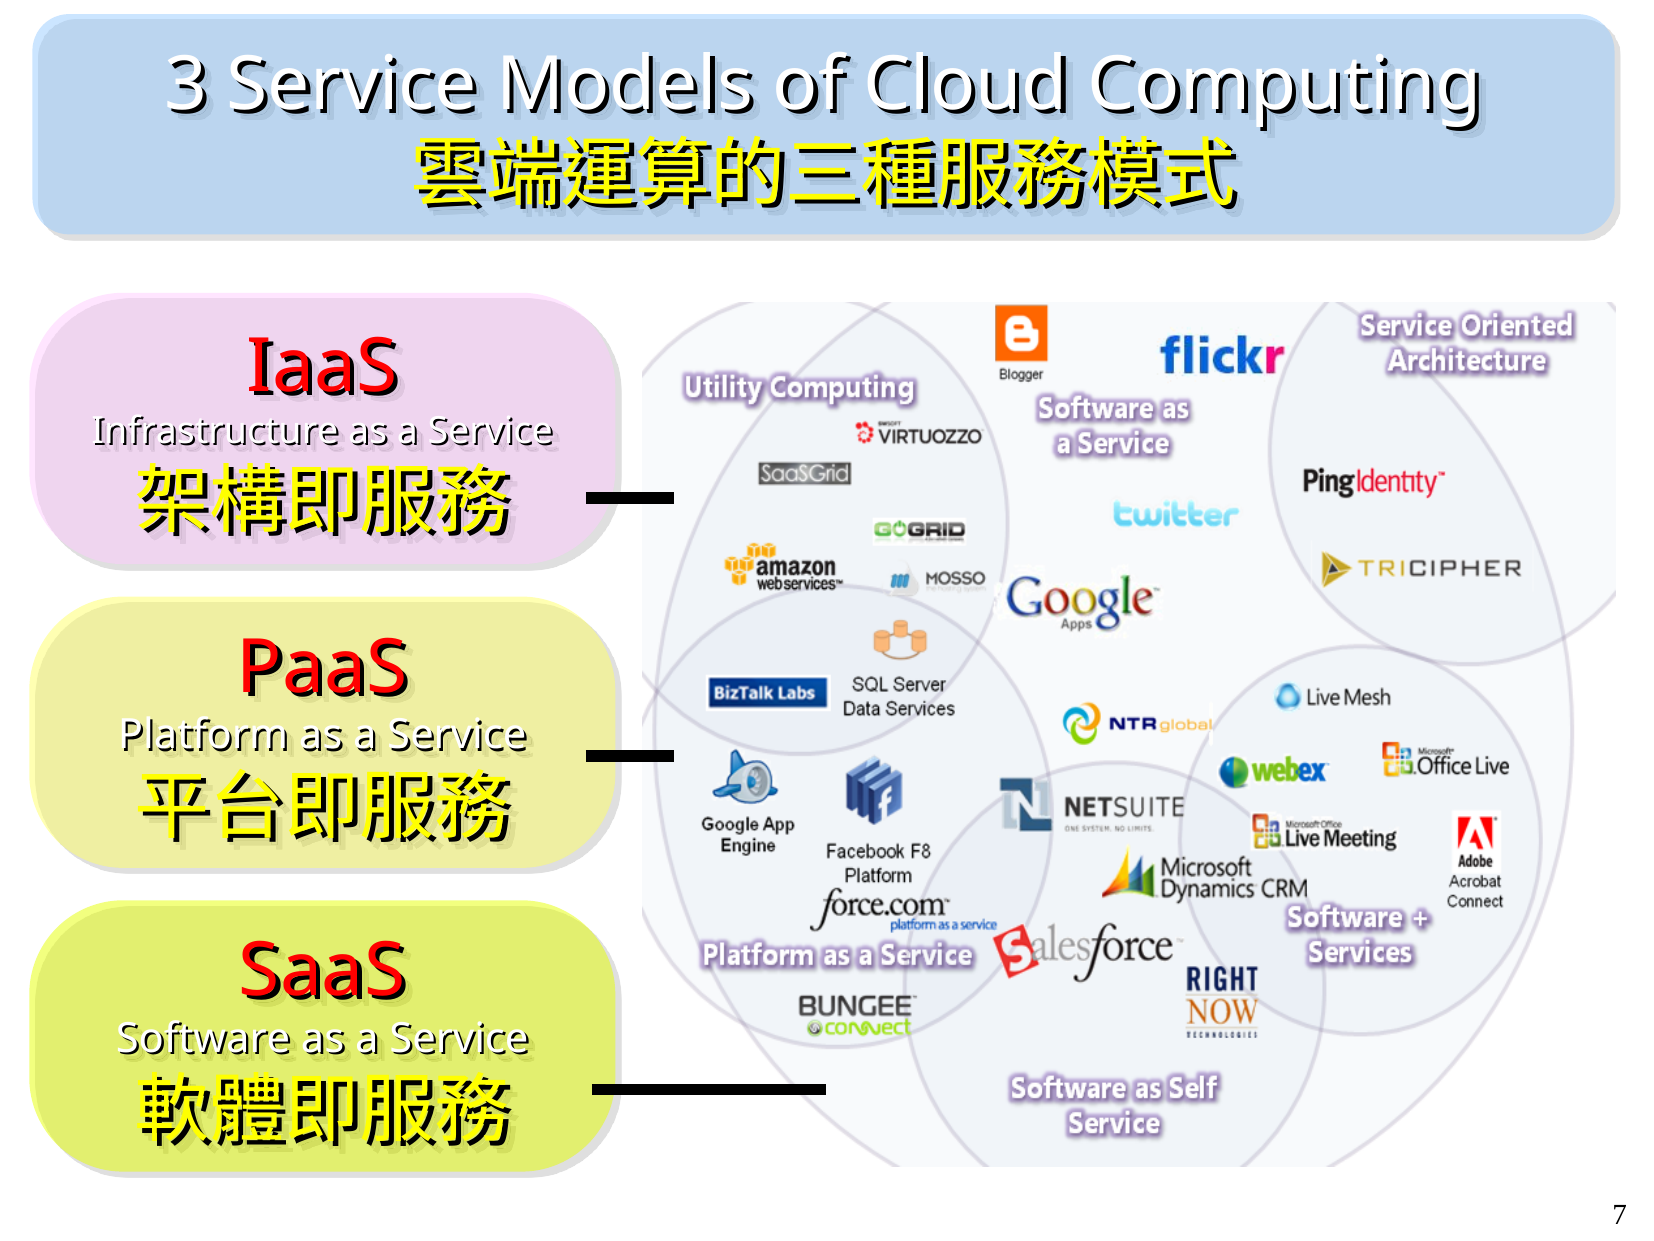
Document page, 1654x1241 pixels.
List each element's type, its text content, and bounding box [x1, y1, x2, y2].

text_box SaaS Software as a Service 軟體即服務 [29, 900, 616, 1172]
picture [642, 302, 1616, 1167]
text_box 3 Service Models of Cloud Computing 雲端運算的三種服務模式 [32, 14, 1615, 235]
text_box IaaS Infrastructure as a Service 架構即服務 [29, 292, 616, 565]
text_box PaaS Platform as a Service 平台即服務 [29, 596, 616, 868]
